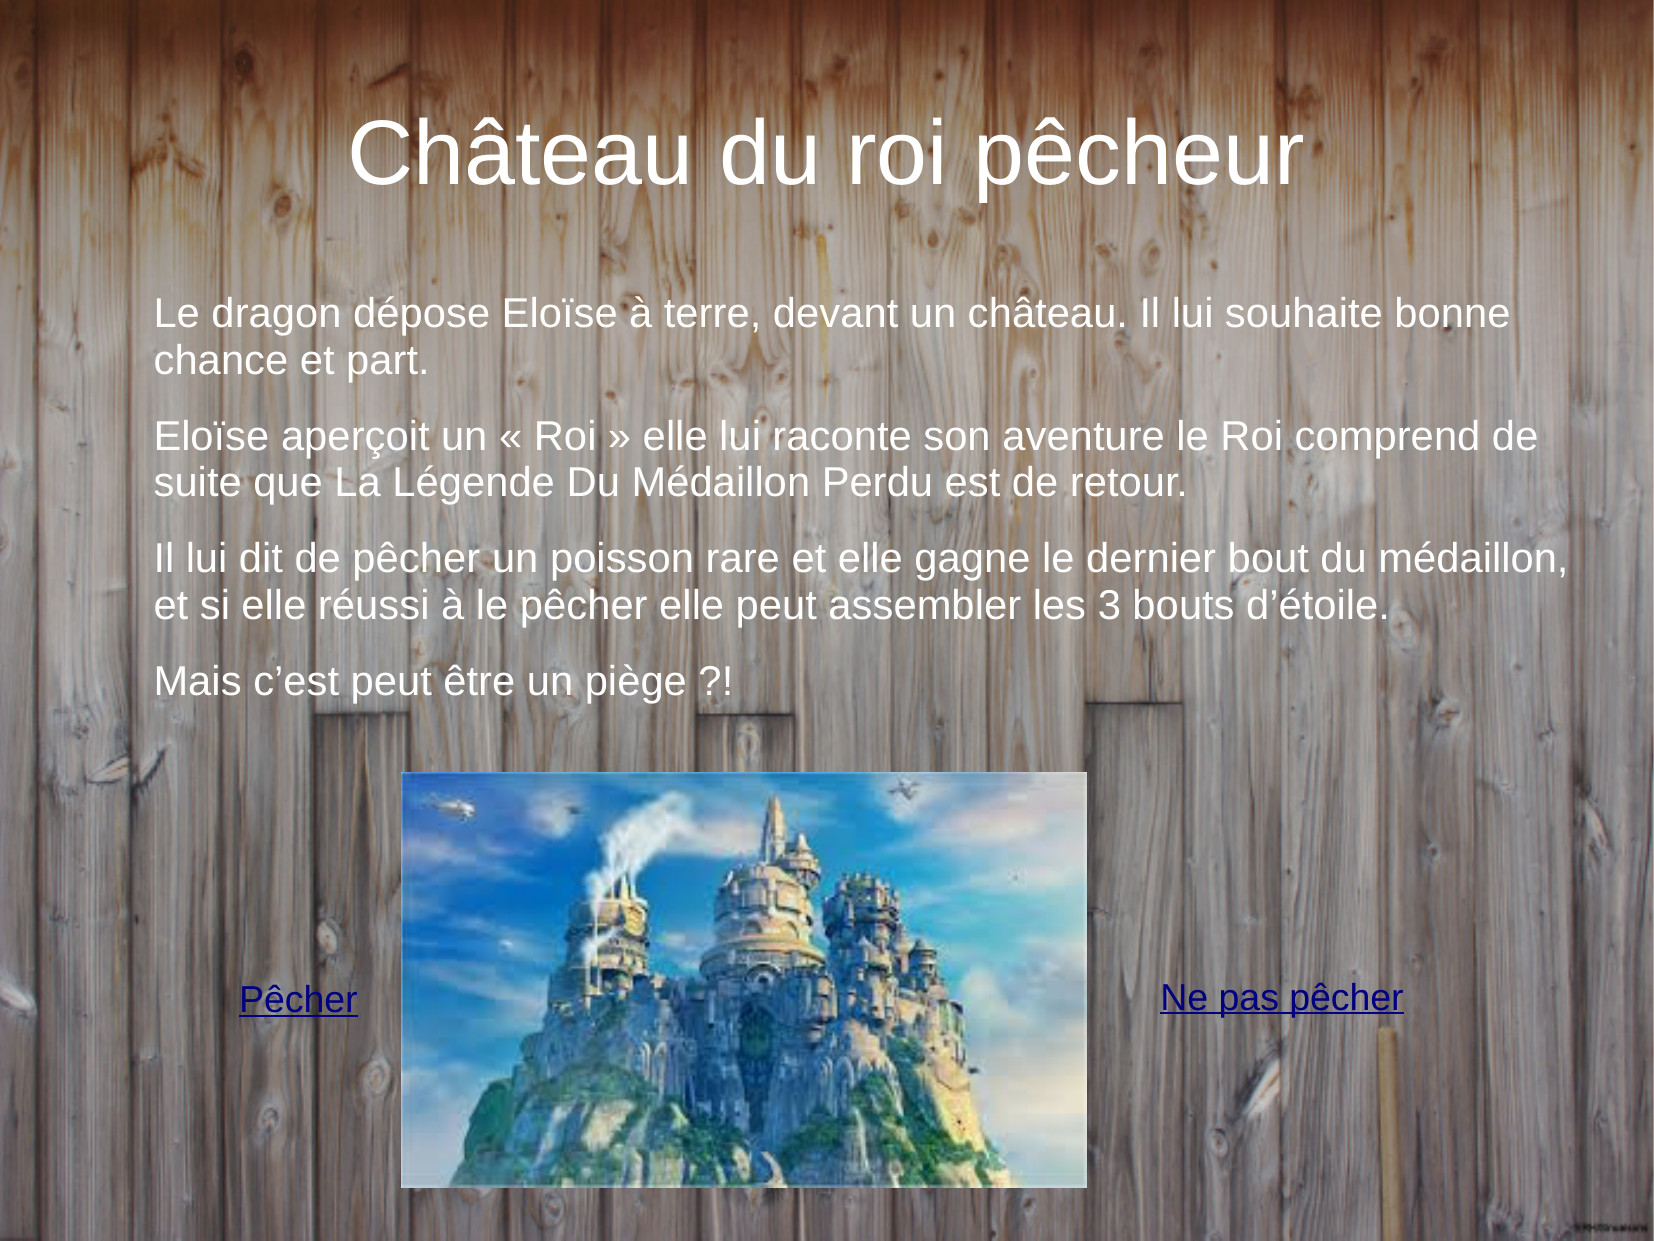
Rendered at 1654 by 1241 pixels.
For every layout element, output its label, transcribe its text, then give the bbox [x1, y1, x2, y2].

title Château du roi pêcheur [82, 49, 1571, 257]
text_box Ne pas pêcher [1145, 968, 1430, 1025]
text_box Pêcher [224, 971, 390, 1028]
picture [0, 0, 1654, 1241]
list Le dragon dépose Eloïse à terre, devant un château. Il lui souhaite bonne chance et part. Eloïse aperçoit un « Roi » elle lui raconte son aventure le Roi comprend de suite que La Légende Du Médaillon Perdu est de retour. Il lui dit de pêcher un poisson rare et elle gagne le dernier bout du médaillon, et si elle réussi à le pêcher elle peut assembler les 3 bouts d’étoile. Mais c’est peut être un piège ?! [82, 290, 1571, 1010]
